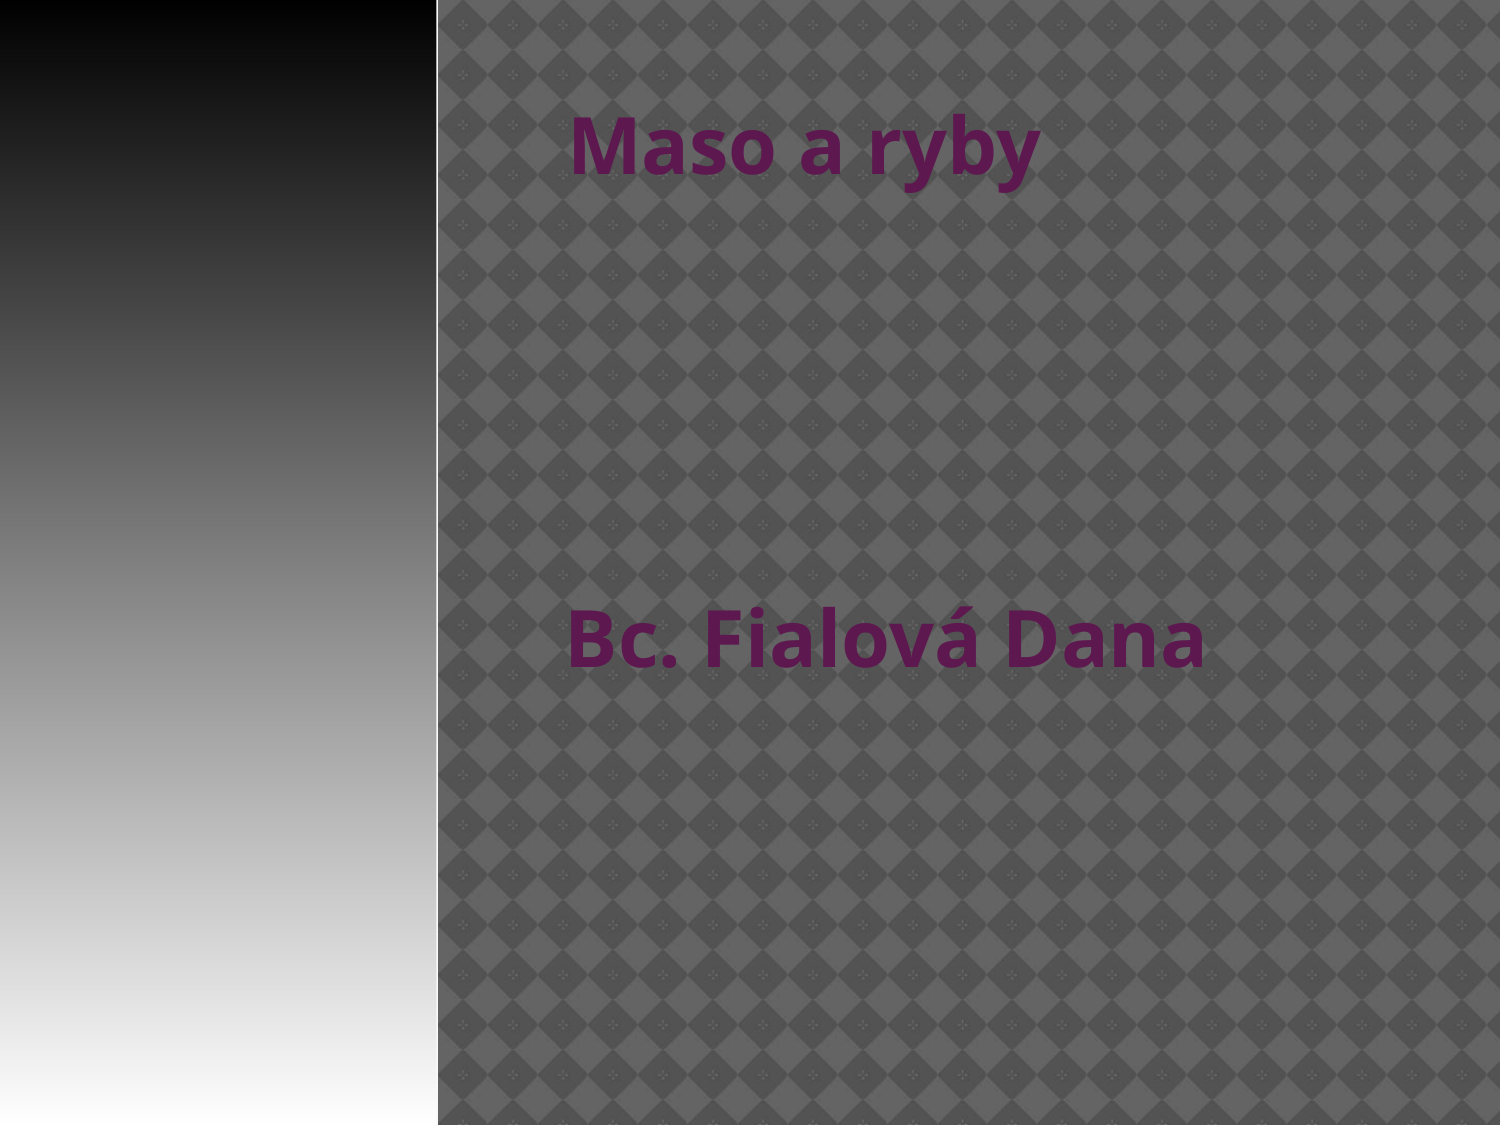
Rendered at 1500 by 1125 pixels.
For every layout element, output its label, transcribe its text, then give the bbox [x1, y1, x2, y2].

subtitle Bc. Fialová Dana [550, 580, 1390, 762]
title Maso a ryby [552, 87, 1390, 558]
picture [438, 0, 1500, 1125]
